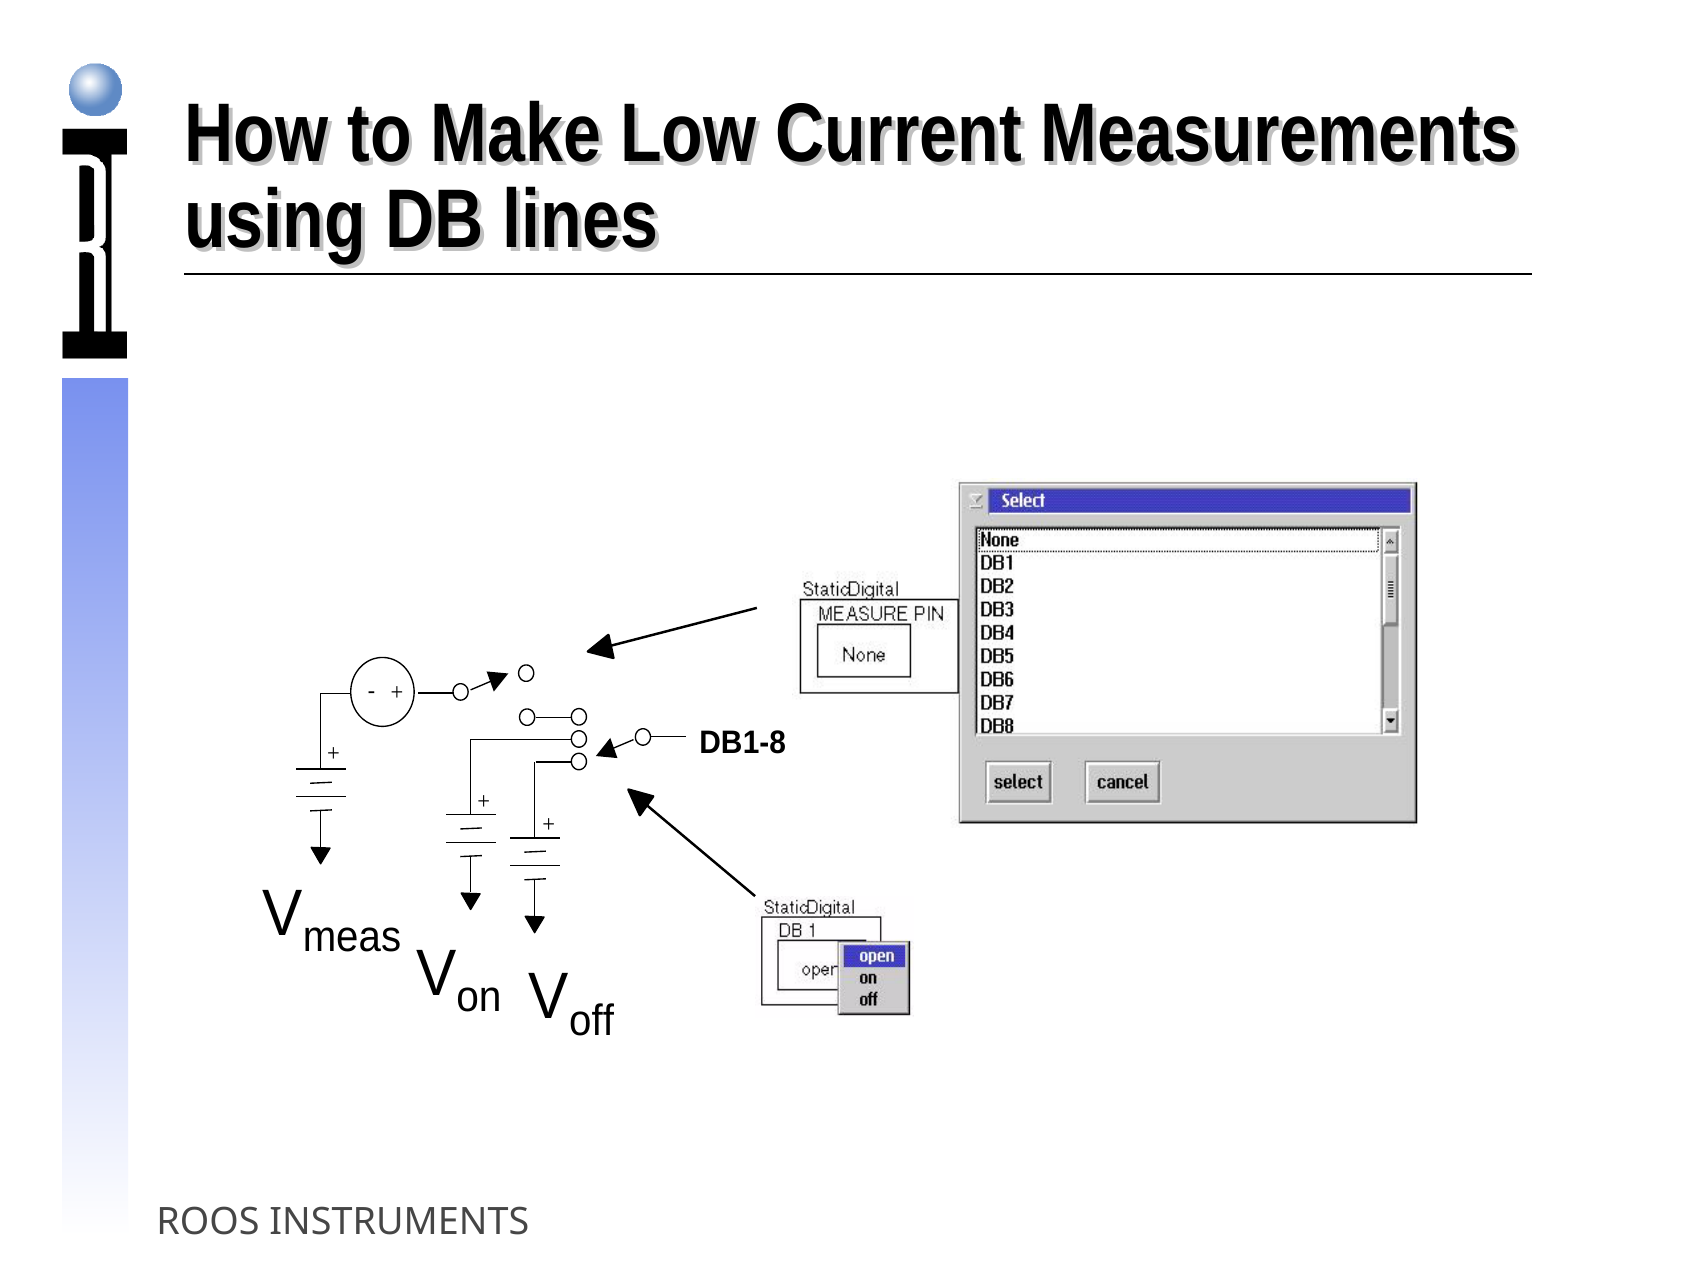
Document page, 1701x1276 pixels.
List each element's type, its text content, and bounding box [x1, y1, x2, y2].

text_box - [367, 676, 376, 704]
picture [755, 896, 914, 1018]
text_box [461, 893, 481, 910]
text_box V [262, 875, 304, 949]
text_box [595, 737, 618, 759]
text_box + [542, 810, 556, 838]
text_box [486, 671, 509, 692]
text_box How to Make Low Current Measurements using DB lines [184, 92, 1539, 274]
text_box [587, 634, 614, 658]
text_box V [415, 935, 457, 1009]
text_box + [477, 787, 490, 816]
text_box + [390, 678, 404, 707]
text_box on [456, 971, 502, 1021]
text_box DB1-8 [699, 723, 787, 761]
text_box [628, 789, 654, 816]
text_box V [529, 959, 570, 1033]
picture [792, 478, 1420, 828]
text_box meas [303, 911, 403, 961]
text_box [311, 847, 331, 864]
text_box + [327, 740, 340, 768]
text_box [525, 916, 545, 933]
text_box off [569, 995, 615, 1045]
